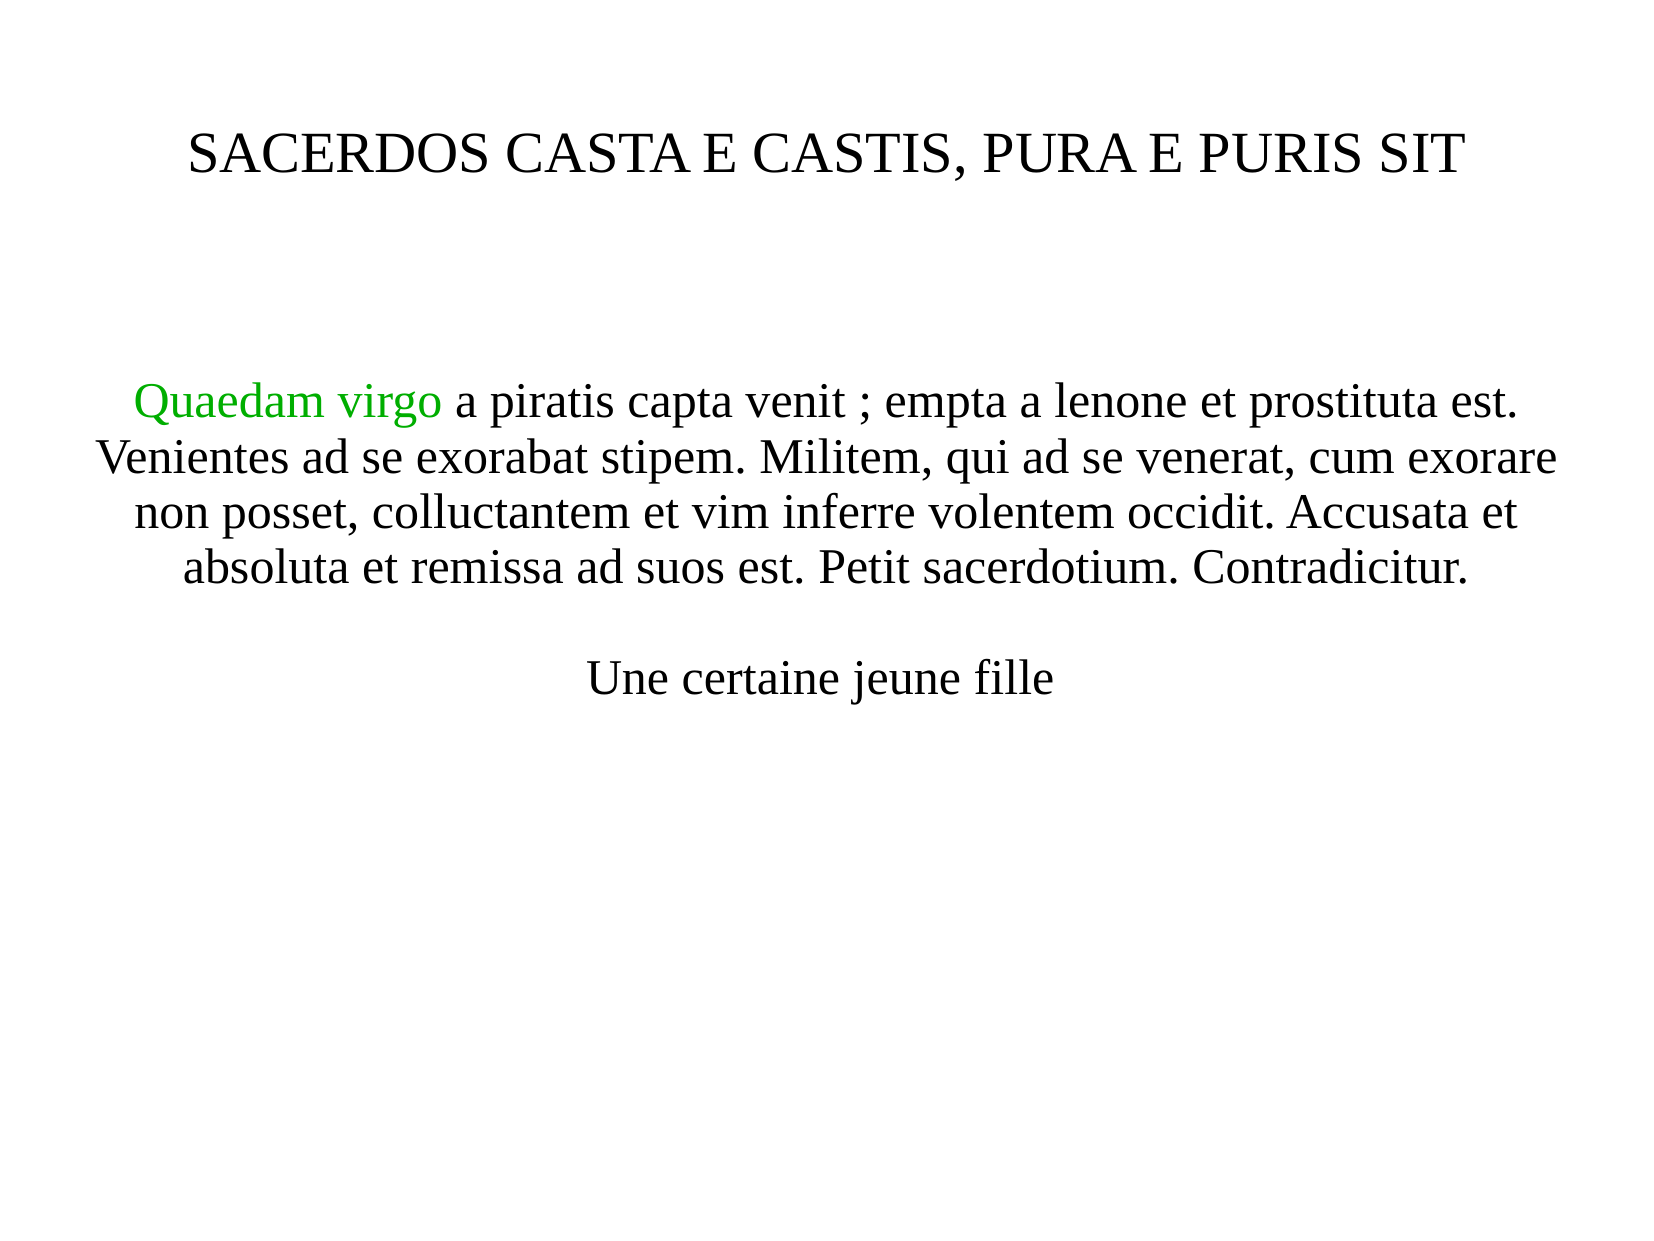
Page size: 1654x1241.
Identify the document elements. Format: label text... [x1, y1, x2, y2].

title SACERDOS CASTA E CASTIS, PURA E PURIS SIT [82, 49, 1571, 257]
subtitle Quaedam virgo a piratis capta venit ; empta a lenone et prostituta est. Venientes ad se exorabat stipem. Militem, qui ad se venerat, cum exorare non posset, colluctantem et vim inferre volentem occidit. Accusata et absoluta et remissa ad suos est. Petit sacerdotium. Contradicitur. Une certaine jeune fille [82, 290, 1571, 1010]
